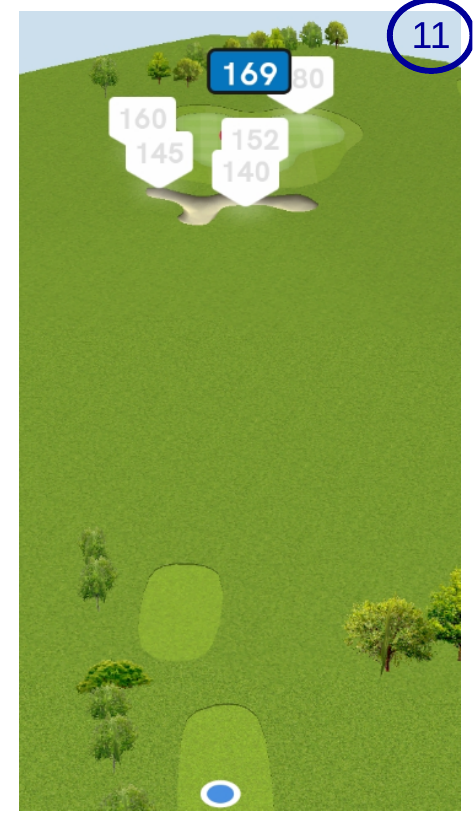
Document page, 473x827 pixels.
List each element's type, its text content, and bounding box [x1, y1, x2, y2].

text_box 11 [389, 0, 473, 71]
picture [19, 11, 461, 811]
